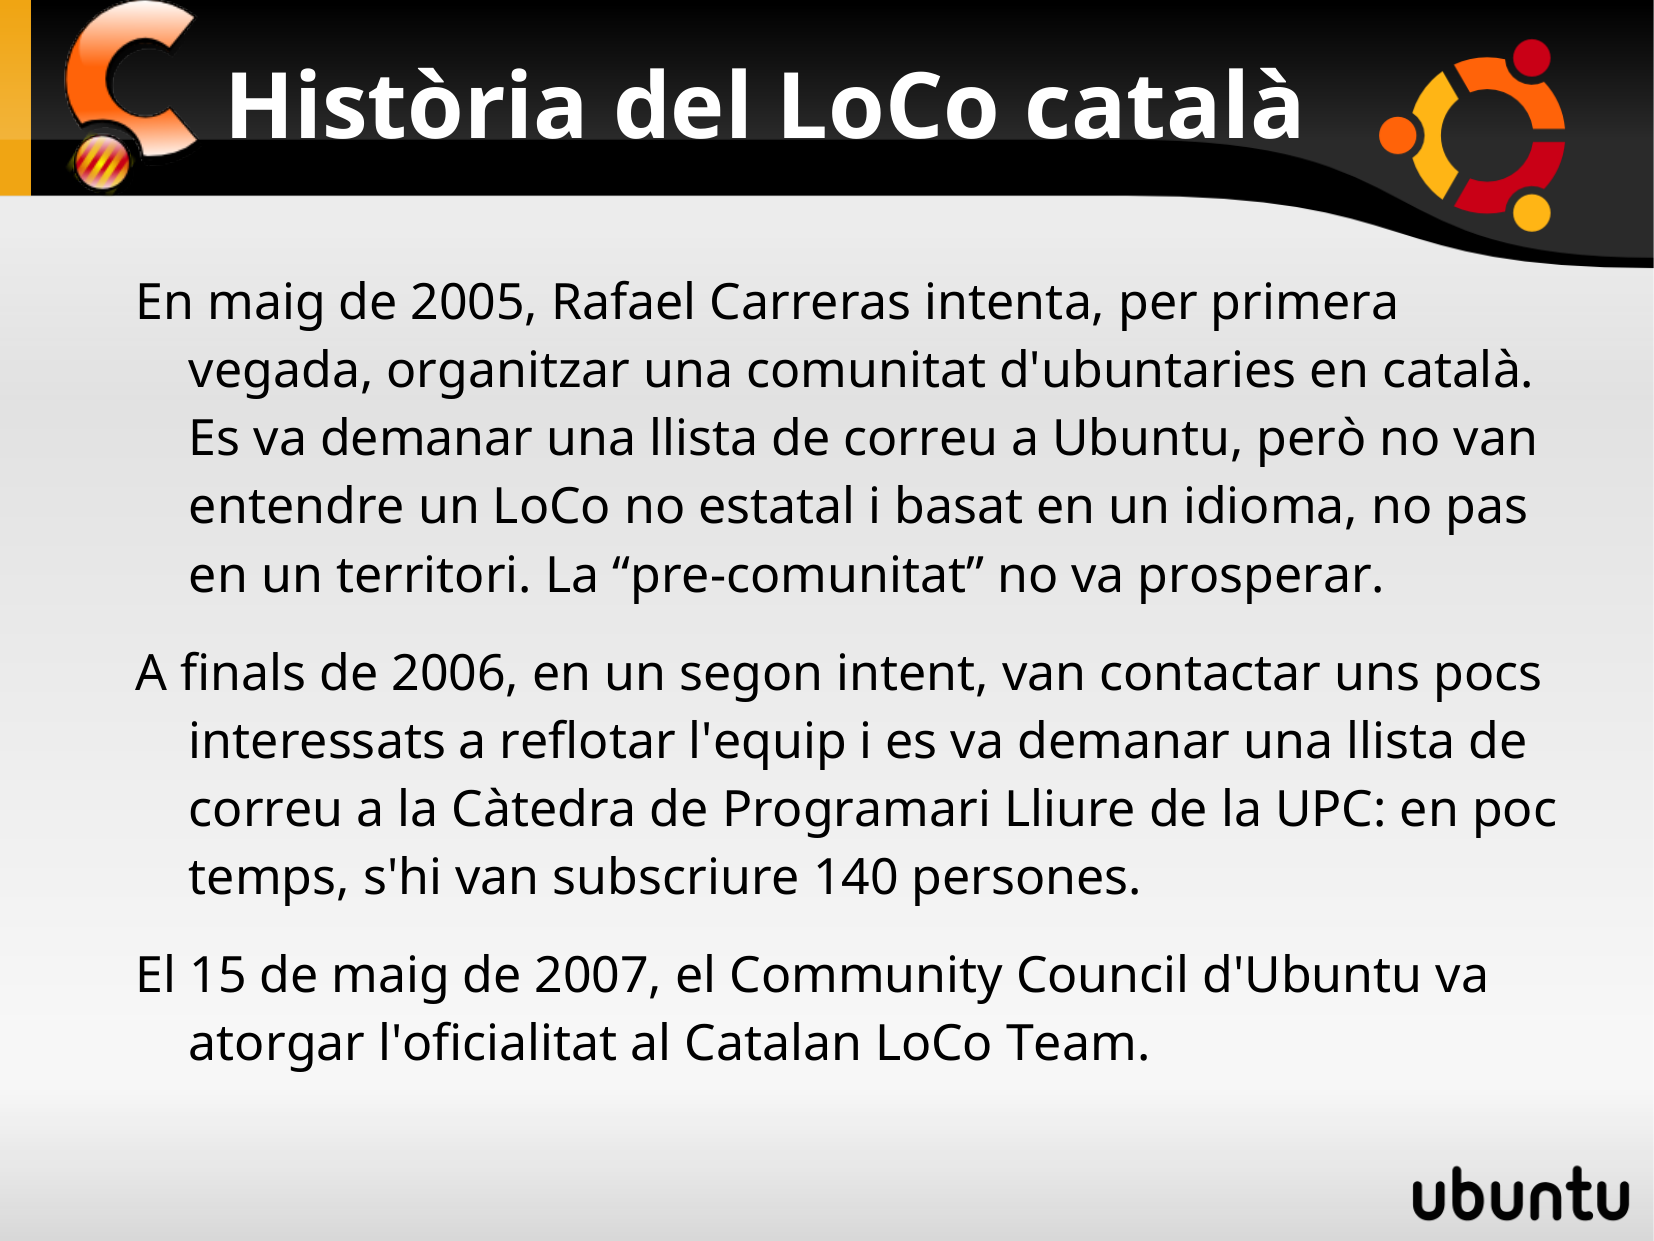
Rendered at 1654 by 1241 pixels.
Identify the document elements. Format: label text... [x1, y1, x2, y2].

picture [0, 0, 1654, 1241]
list En maig de 2005, Rafael Carreras intenta, per primera vegada, organitzar una comunitat d'ubuntaries en català. Es va demanar una llista de correu a Ubuntu, però no van entendre un LoCo no estatal i basat en un idioma, no pas en un territori. La “pre-comunitat” no va prosperar. A finals de 2006, en un segon intent, van contactar uns pocs interessats a reflotar l'equip i es va demanar una llista de correu a la Càtedra de Programari Lliure de la UPC: en poc temps, s'hi van subscriure 140 persones. El 15 de maig de 2007, el Community Council d'Ubuntu va atorgar l'oficialitat al Catalan LoCo Team. [118, 265, 1565, 1082]
title Història del LoCo català [76, 0, 1565, 208]
